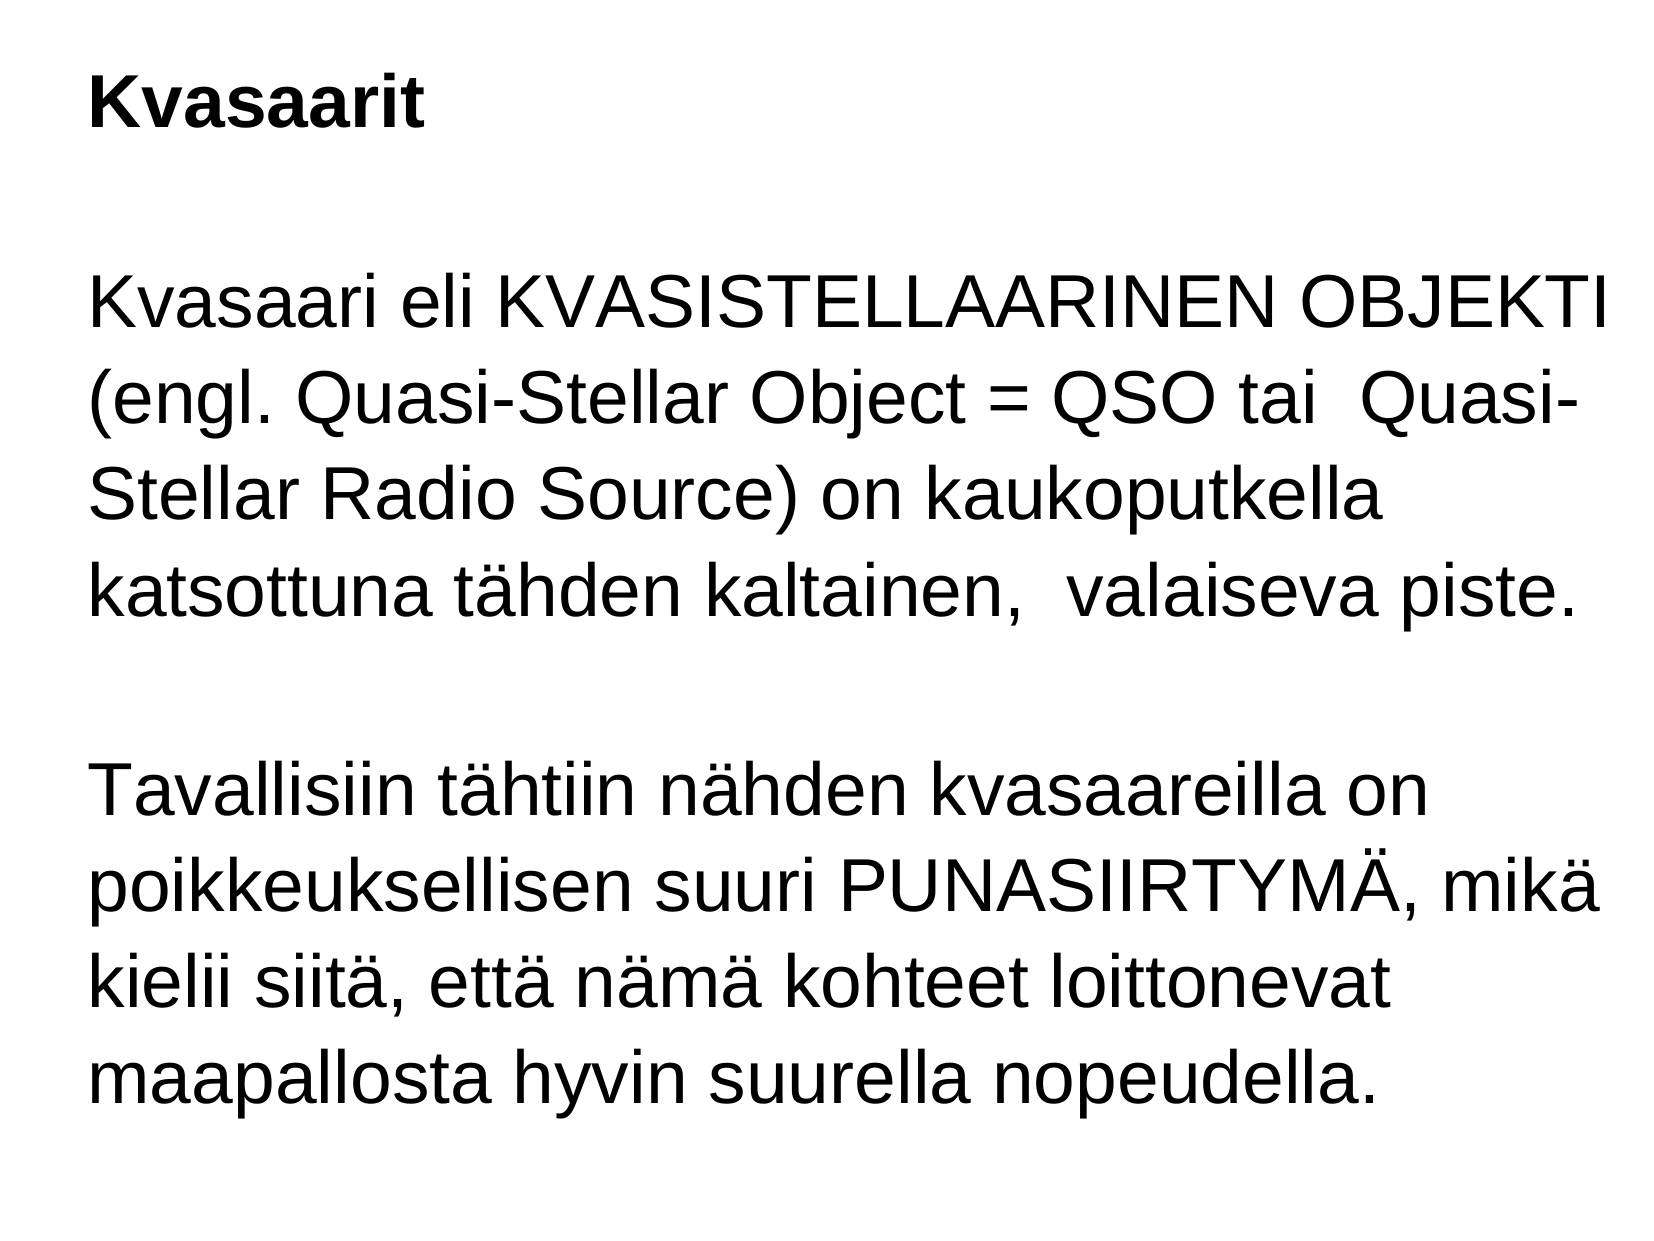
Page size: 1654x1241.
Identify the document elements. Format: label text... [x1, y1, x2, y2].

text_box Kvasaarit Kvasaari eli KVASISTELLAARINEN OBJEKTI (engl. Quasi-Stellar Object = QSO tai Quasi- Stellar Radio Source) on kaukoputkella katsottuna tähden kaltainen, valaiseva piste. Tavallisiin tähtiin nähden kvasaareilla on poikkeuksellisen suuri PUNASIIRTYMÄ, mikä kielii siitä, että nämä kohteet loittonevat maapallosta hyvin suurella nopeudella. [72, 52, 1630, 1158]
